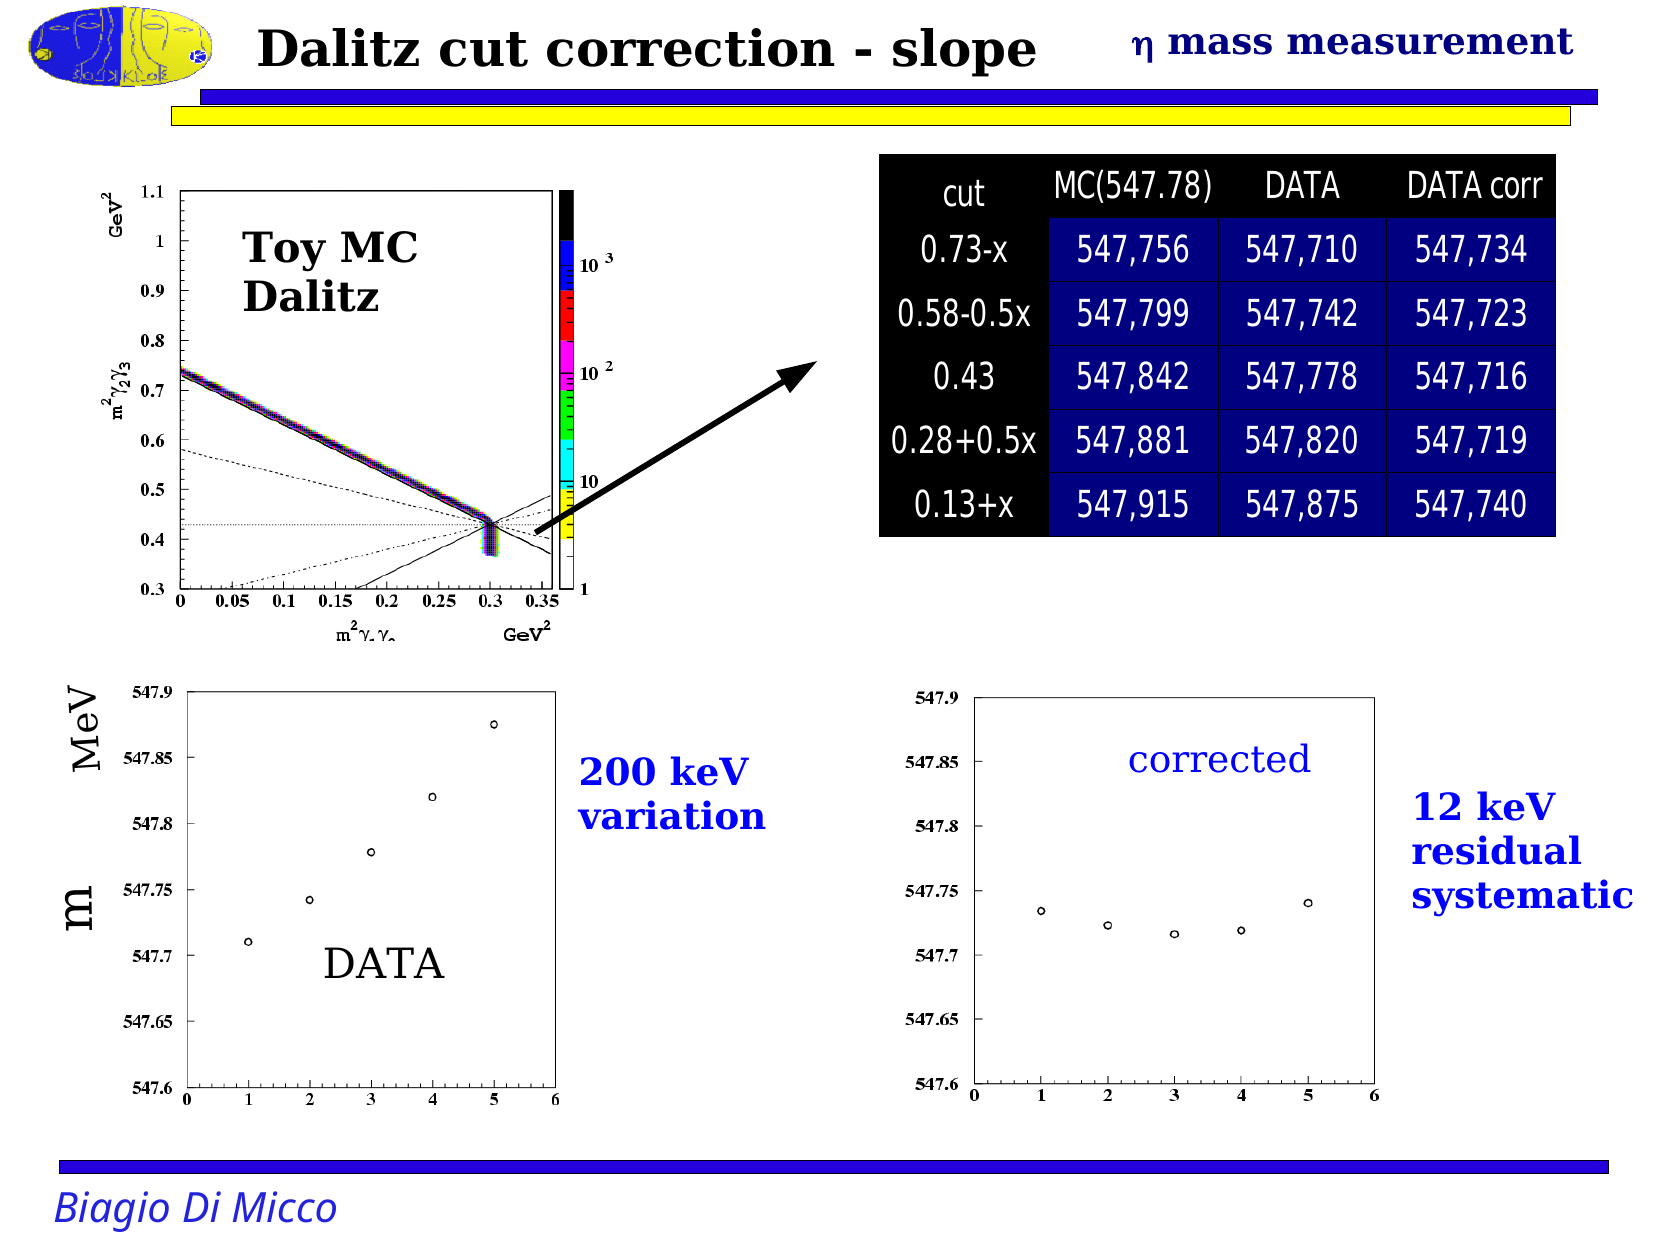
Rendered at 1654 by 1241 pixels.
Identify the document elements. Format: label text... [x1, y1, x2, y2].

picture [87, 139, 618, 1142]
text_box 12 keV residual systematic [1411, 785, 1654, 918]
text_box 200 keV variation [578, 750, 875, 839]
text_box MeV [58, 662, 110, 775]
chart [877, 152, 1654, 539]
text_box DATA [322, 940, 496, 989]
picture [20, 2, 220, 89]
text_box m [45, 855, 105, 934]
text_box Toy MC Dalitz [242, 223, 437, 322]
picture [868, 648, 1398, 1137]
text_box corrected [1128, 738, 1365, 782]
text_box Dalitz cut correction - slope [255, 19, 1075, 78]
